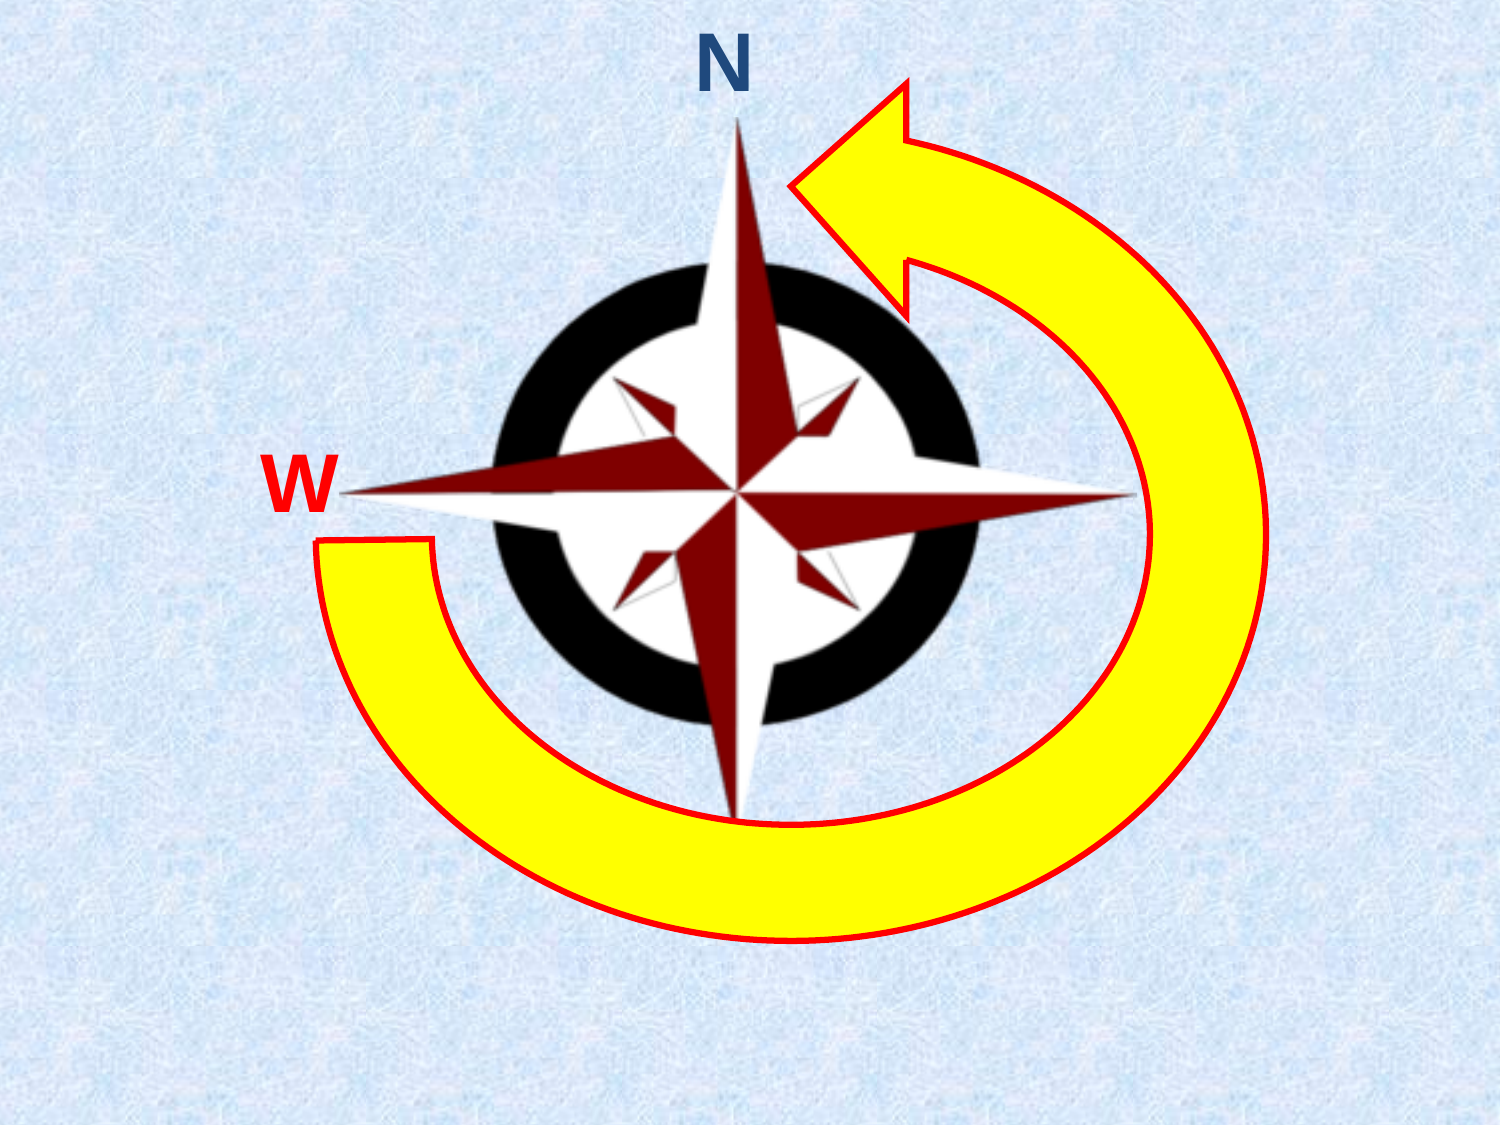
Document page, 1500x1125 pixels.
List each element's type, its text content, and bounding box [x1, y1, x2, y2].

text_box W [246, 421, 364, 538]
text_box N [679, 0, 797, 116]
picture [0, 0, 1500, 1125]
text_box [315, 83, 1267, 941]
